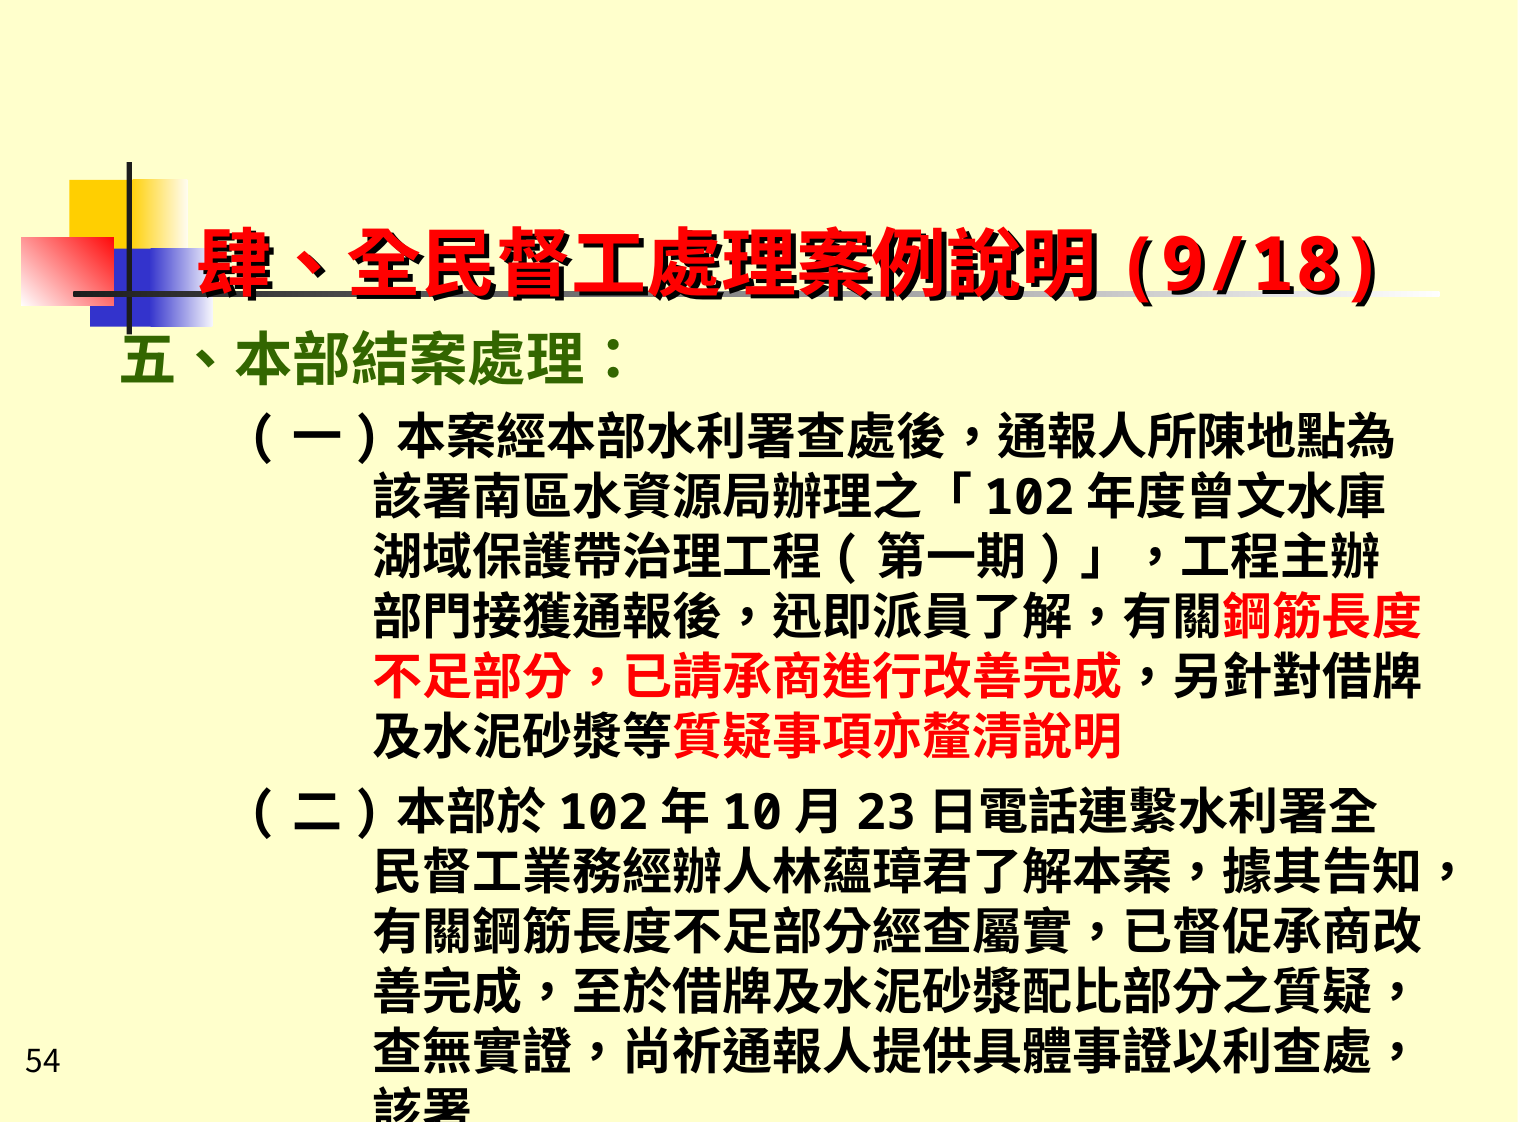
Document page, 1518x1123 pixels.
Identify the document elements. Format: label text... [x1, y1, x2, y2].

text_box 五、本部結案處理： (一)本案經本部水利署查處後，通報人所陳地點為該署南區水資源局辦理之「102年度曾文水庫湖域保護帶治理工程(第一期)」，工程主辦部門接獲通報後，迅即派員了解，有關鋼筋長度不足部分，已請承商進行改善完成，另針對借牌及水泥砂漿等質疑事項亦釐清說明 (二)本部於102年10月23日電話連繫水利署全民督工業務經辦人林蘊璋君了解本案，據其告知，有關鋼筋長度不足部分經查屬實，已督促承商改善完成，至於借牌及水泥砂漿配比部分之質疑，查無實證，尚祈通報人提供具體事證以利查處，該署 [101, 313, 1441, 1122]
text_box <編號> [0, 1032, 78, 1096]
text_box 肆、全民督工處理案例說明(9/18) [180, 206, 1487, 334]
